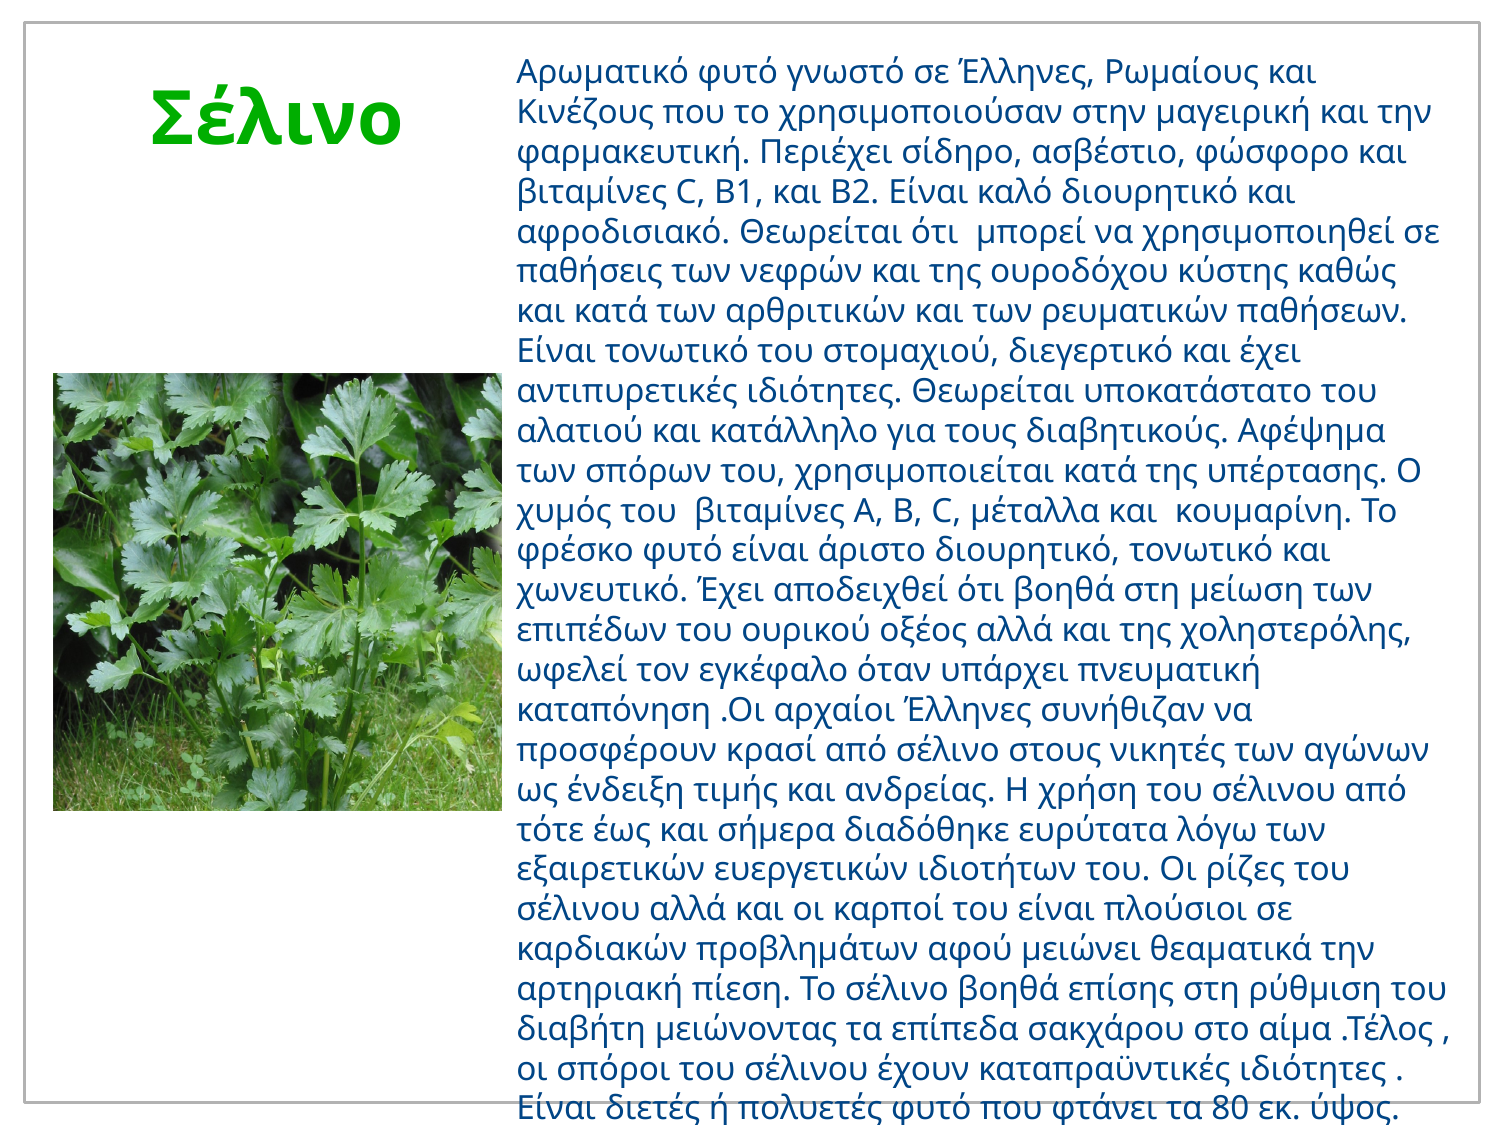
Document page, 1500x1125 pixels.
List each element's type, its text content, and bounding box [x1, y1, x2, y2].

list Αρωματικό φυτό γνωστό σε Έλληνες, Ρωμαίους και Κινέζους που το χρησιμοποιούσαν στην μαγειρική και την φαρμακευτική. Περιέχει σίδηρο, ασβέστιο, φώσφορο και βιταμίνες C, B1, και B2. Είναι καλό διουρητικό και αφροδισιακό. Θεωρείται ότι μπορεί να χρησιμοποιηθεί σε παθήσεις των νεφρών και της ουροδόχου κύστης καθώς και κατά των αρθριτικών και των ρευματικών παθήσεων. Είναι τονωτικό του στομαχιού, διεγερτικό και έχει αντιπυρετικές ιδιότητες. Θεωρείται υποκατάστατο του αλατιού και κατάλληλο για τους διαβητικούς. Αφέψημα των σπόρων του, χρησιμοποιείται κατά της υπέρτασης. Ο χυμός του βιταμίνες Α, Β, C, μέταλλα και κουμαρίνη. Το φρέσκο φυτό είναι άριστο διουρητικό, τονωτικό και χωνευτικό. Έχει αποδειχθεί ότι βοηθά στη μείωση των επιπέδων του ουρικού οξέος αλλά και της χοληστερόλης, ωφελεί τον εγκέφαλο όταν υπάρχει πνευματική καταπόνηση .Οι αρχαίοι Έλληνες συνήθιζαν να προσφέρουν κρασί από σέλινο στους νικητές των αγώνων ως ένδειξη τιμής και ανδρείας. Η χρήση του σέλινου από τότε έως και σήμερα διαδόθηκε ευρύτατα λόγω των εξαιρετικών ευεργετικών ιδιοτήτων του. Οι ρίζες του σέλινου αλλά και οι καρποί του είναι πλούσιοι σε καρδιακών προβλημάτων αφού μειώνει θεαματικά την αρτηριακή πίεση. Το σέλινο βοηθά επίσης στη ρύθμιση του διαβήτη μειώνοντας τα επίπεδα σακχάρου στο αίμα .Τέλος , οι σπόροι του σέλινου έχουν καταπραϋντικές ιδιότητες . Είναι διετές ή πολυετές φυτό που φτάνει τα 80 εκ. ύψος. Έχει σαρκώδη ρίζα, βλαστό πολύκλαδο, φύλλα σύνθετα με τριγωνικά οδοντωτά φυλλάρια και λευκά, μικρά άνθη. [501, 35, 1471, 1125]
picture [53, 373, 502, 811]
title Σέλινο [1471, 54, 1486, 243]
title Σέλινο [135, 54, 501, 243]
